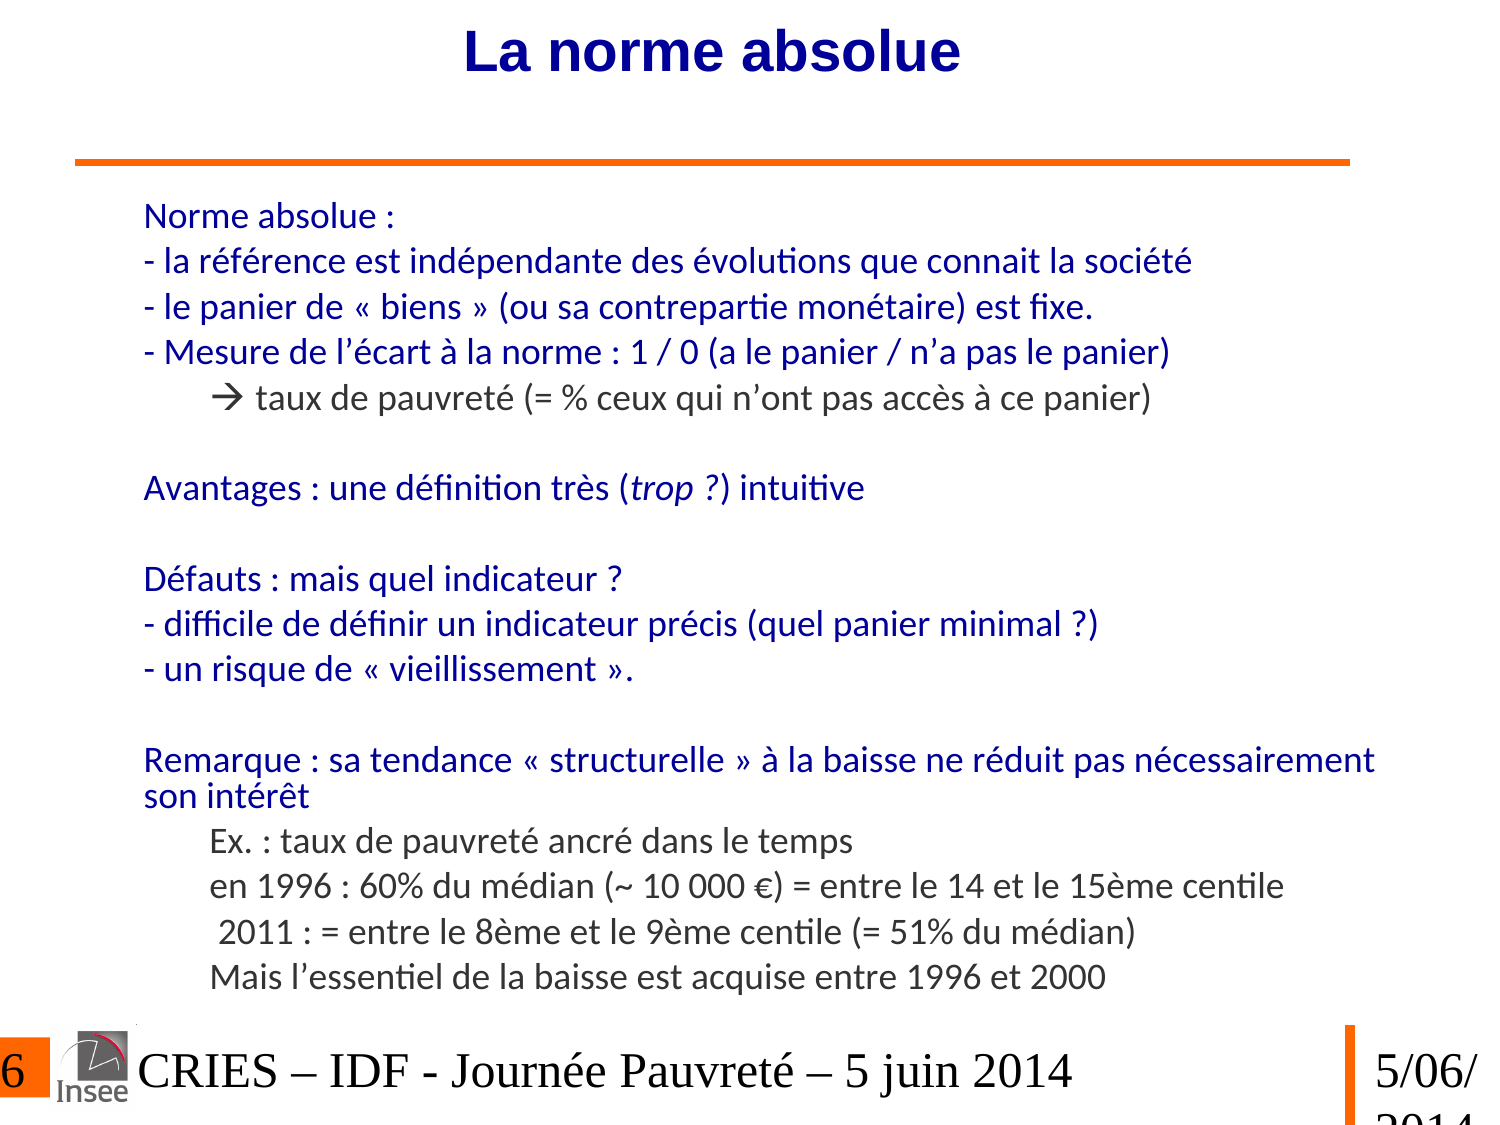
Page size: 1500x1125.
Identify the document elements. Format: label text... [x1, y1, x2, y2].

picture [50, 1024, 137, 1113]
title La norme absolue [75, 21, 1351, 155]
list Norme absolue : - la référence est indépendante des évolutions que connait la société - le panier de « biens » (ou sa contrepartie monétaire) est fixe. - Mesure de l’écart à la norme : 1 / 0 (a le panier / n’a pas le panier)  taux de pauvreté (= % ceux qui n’ont pas accès à ce panier) Avantages : une définition très (trop ?) intuitive Défauts : mais quel indicateur ? - difficile de définir un indicateur précis (quel panier minimal ?) - un risque de « vieillissement ». Remarque : sa tendance « structurelle » à la baisse ne réduit pas nécessairement son intérêt Ex. : taux de pauvreté ancré dans le temps en 1996 : 60% du médian (~ 10 000 €) = entre le 14 et le 15ème centile 2011 : = entre le 8ème et le 9ème centile (= 51% du médian) Mais l’essentiel de la baisse est acquise entre 1996 et 2000 [87, 199, 1426, 997]
